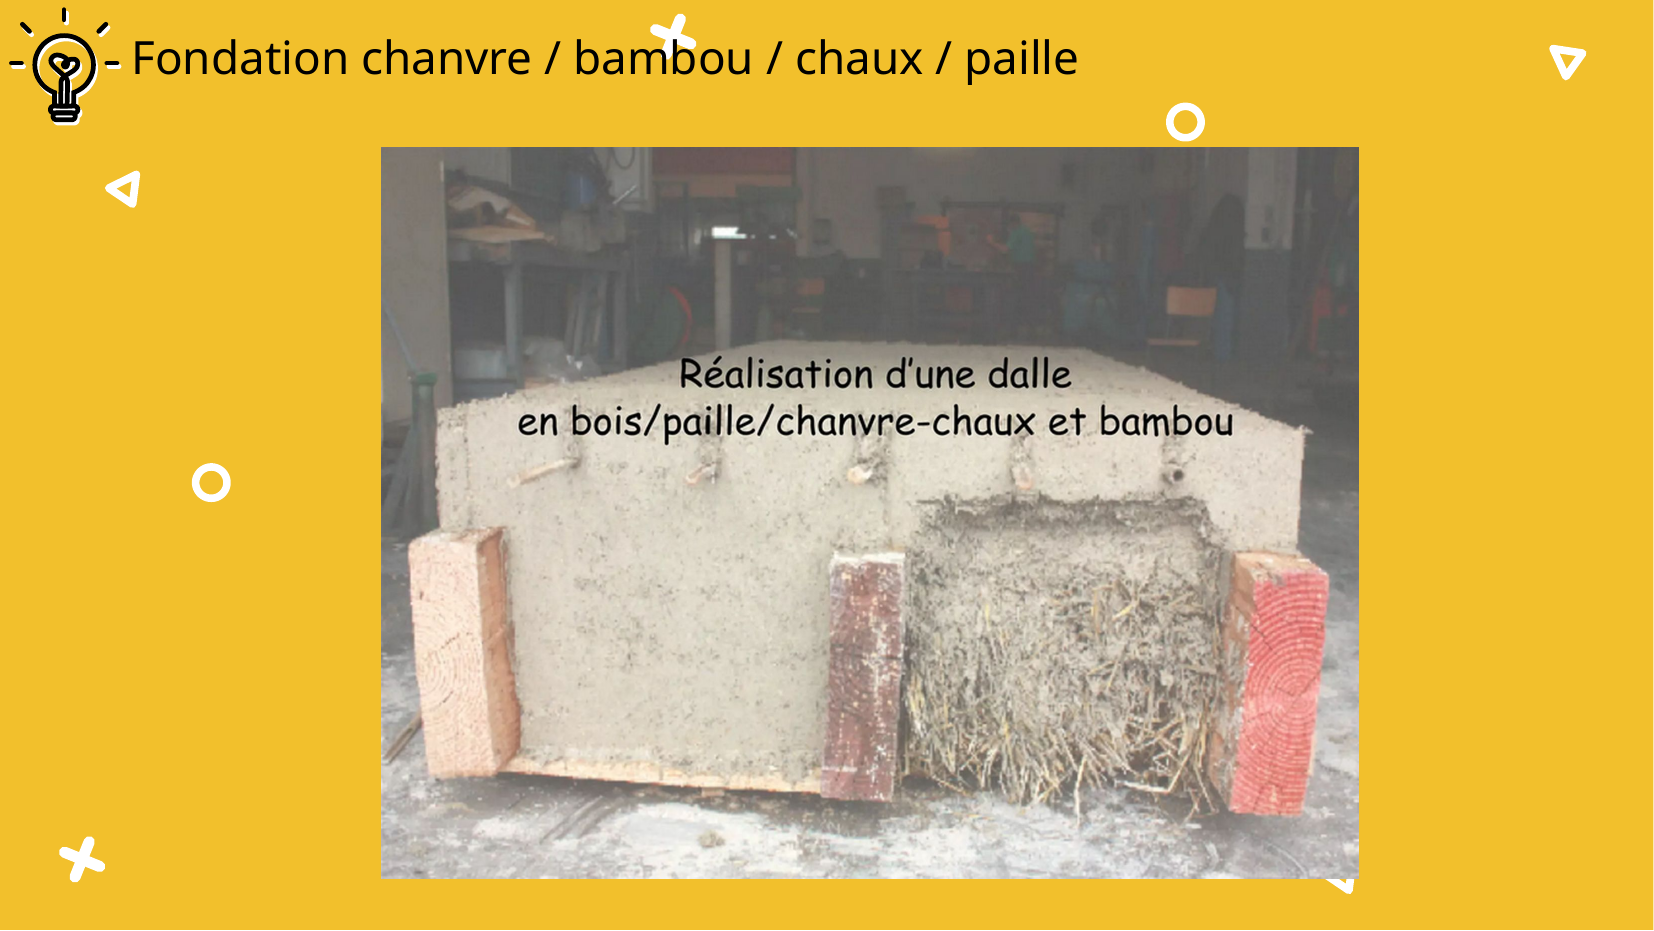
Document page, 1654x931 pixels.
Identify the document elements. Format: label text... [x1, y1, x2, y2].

picture [381, 147, 1359, 879]
title Fondation chanvre / bambou / chaux / paille [131, 0, 1447, 120]
